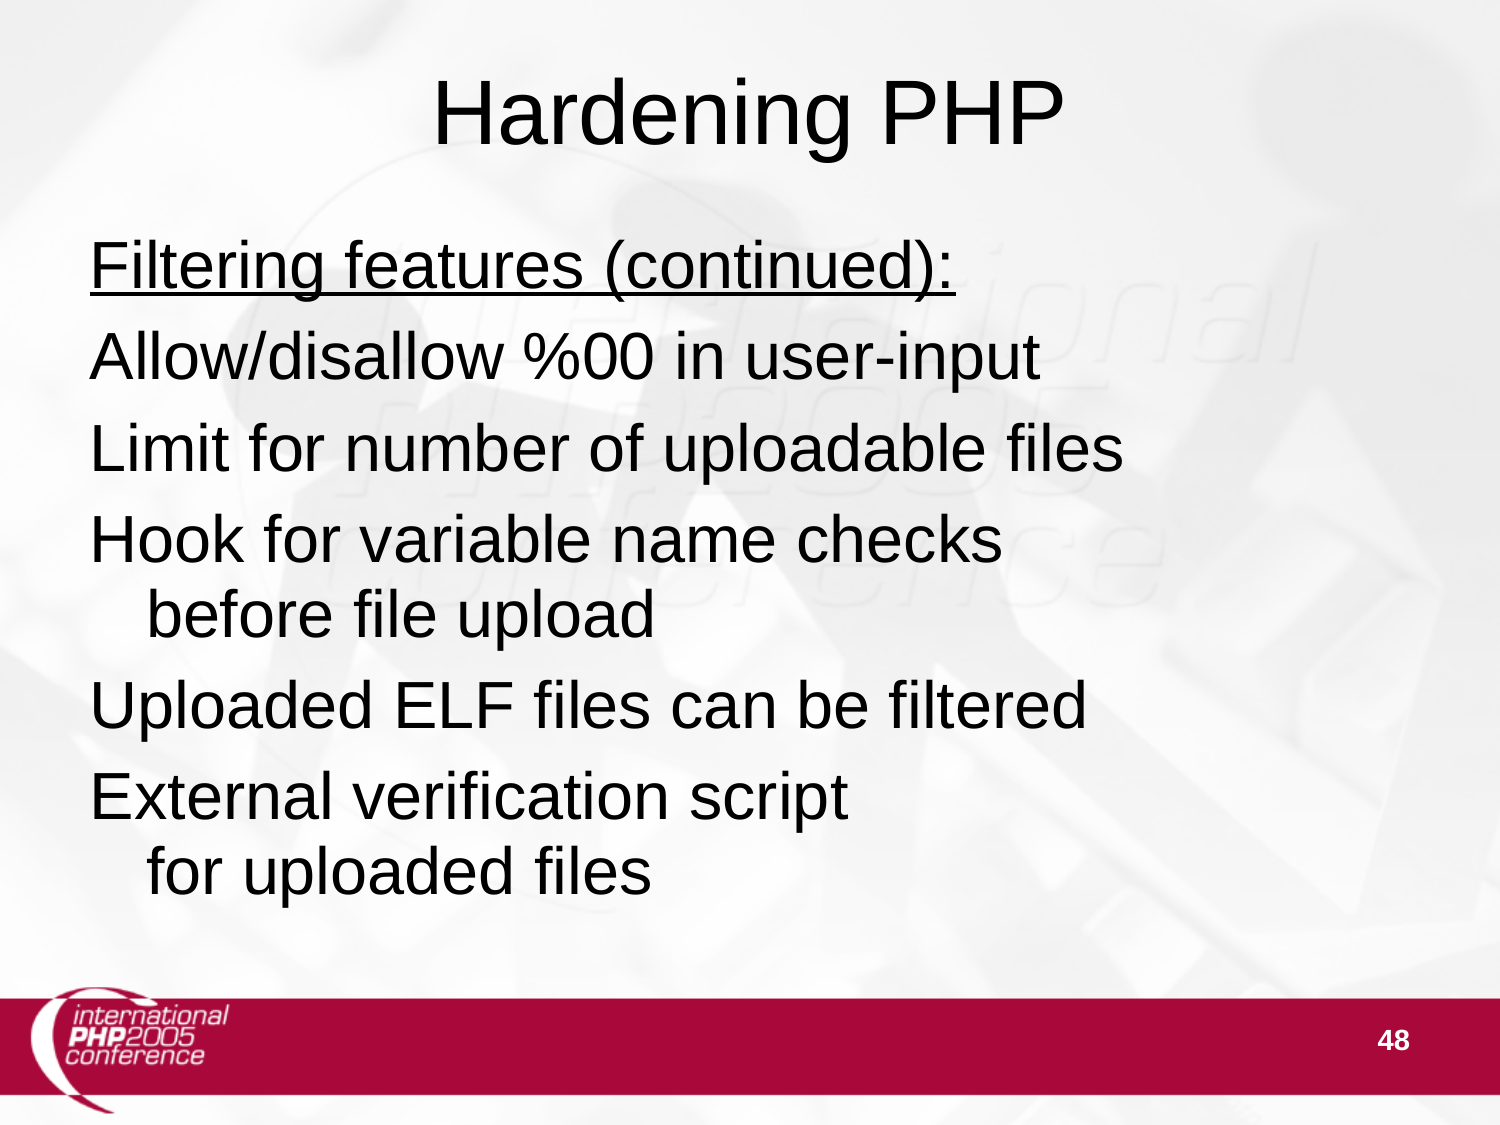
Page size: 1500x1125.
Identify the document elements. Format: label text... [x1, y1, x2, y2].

picture [0, 0, 1500, 1125]
title Hardening PHP [75, 18, 1426, 207]
list Filtering features (continued): Allow/disallow %00 in user-input Limit for number of uploadable files Hook for variable name checks before file upload Uploaded ELF files can be filtered External verification script for uploaded files [75, 220, 1426, 977]
